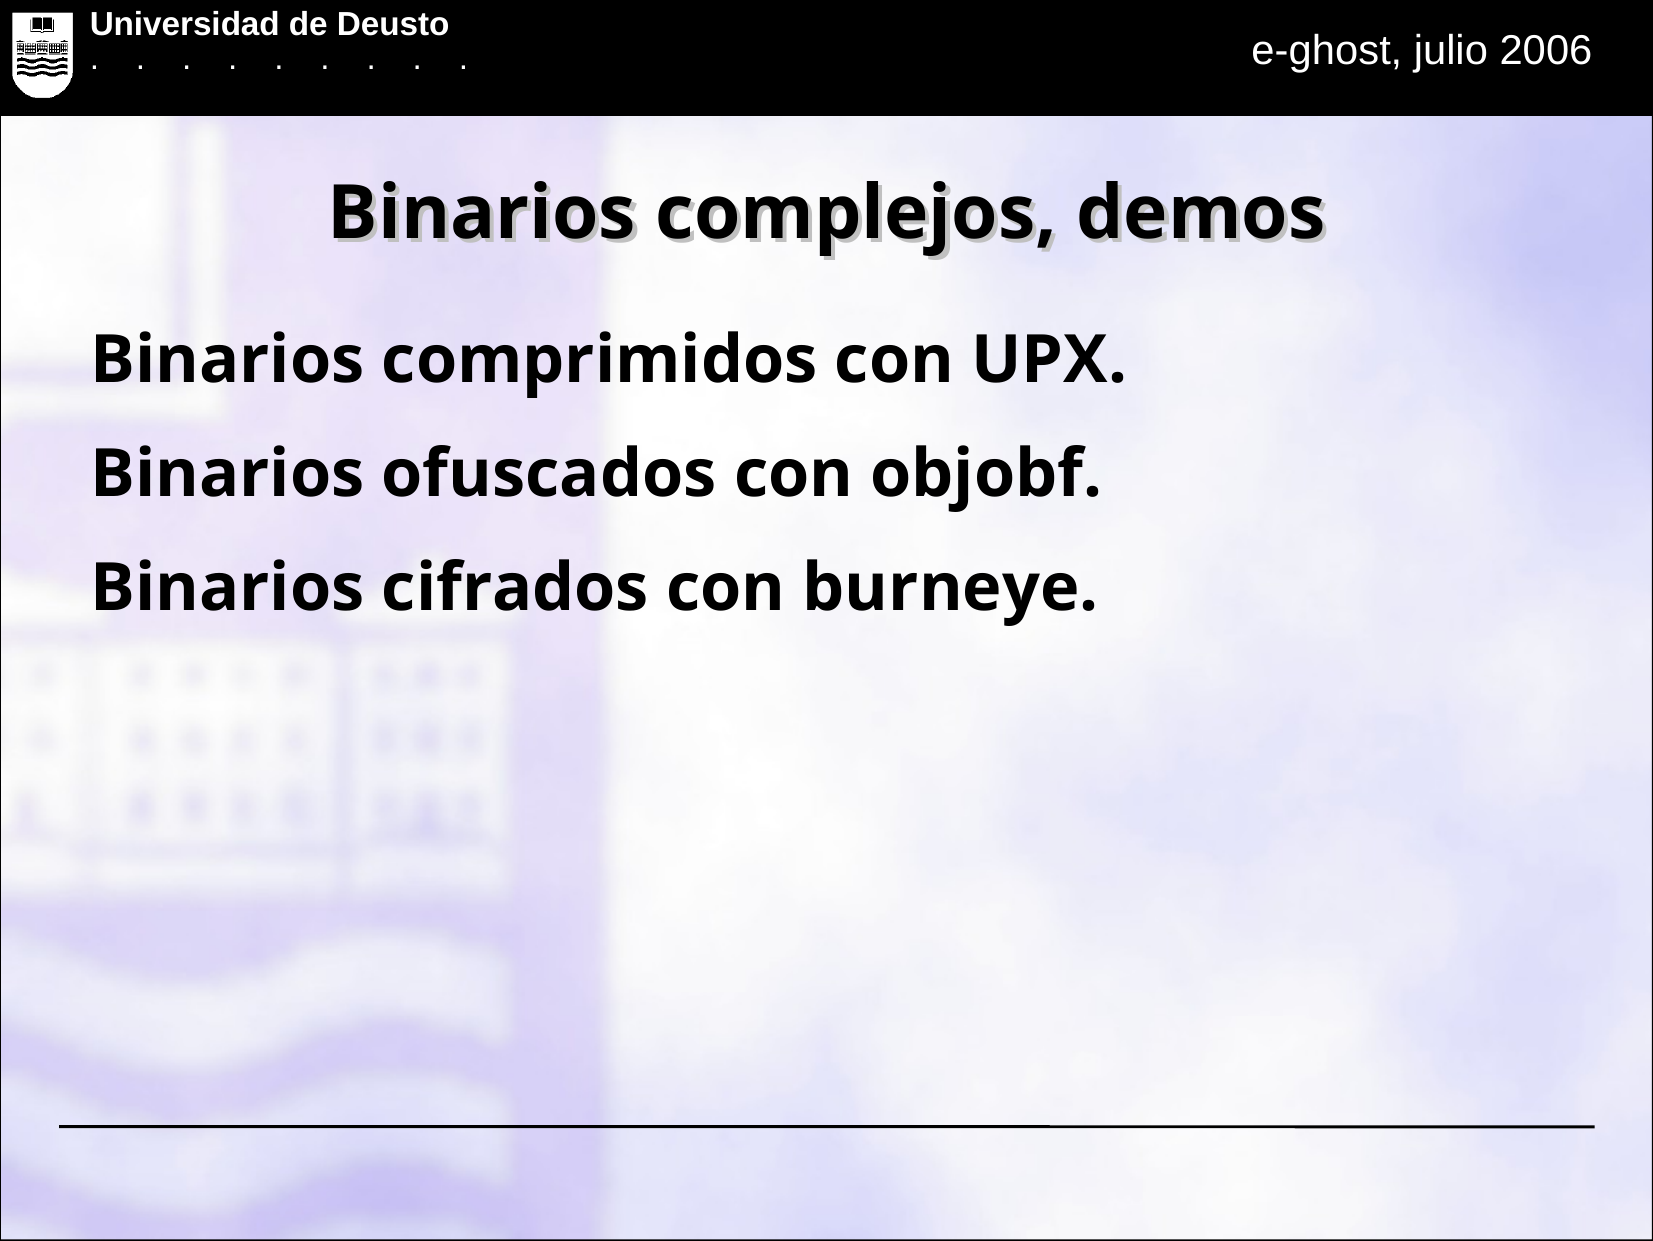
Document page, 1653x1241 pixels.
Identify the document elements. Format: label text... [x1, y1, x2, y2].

title Binarios complejos, demos [121, 140, 1533, 279]
picture [1, 116, 1651, 1239]
list Binarios comprimidos con UPX. Binarios ofuscados con objobf. Binarios cifrados con burneye. [73, 314, 1560, 1107]
